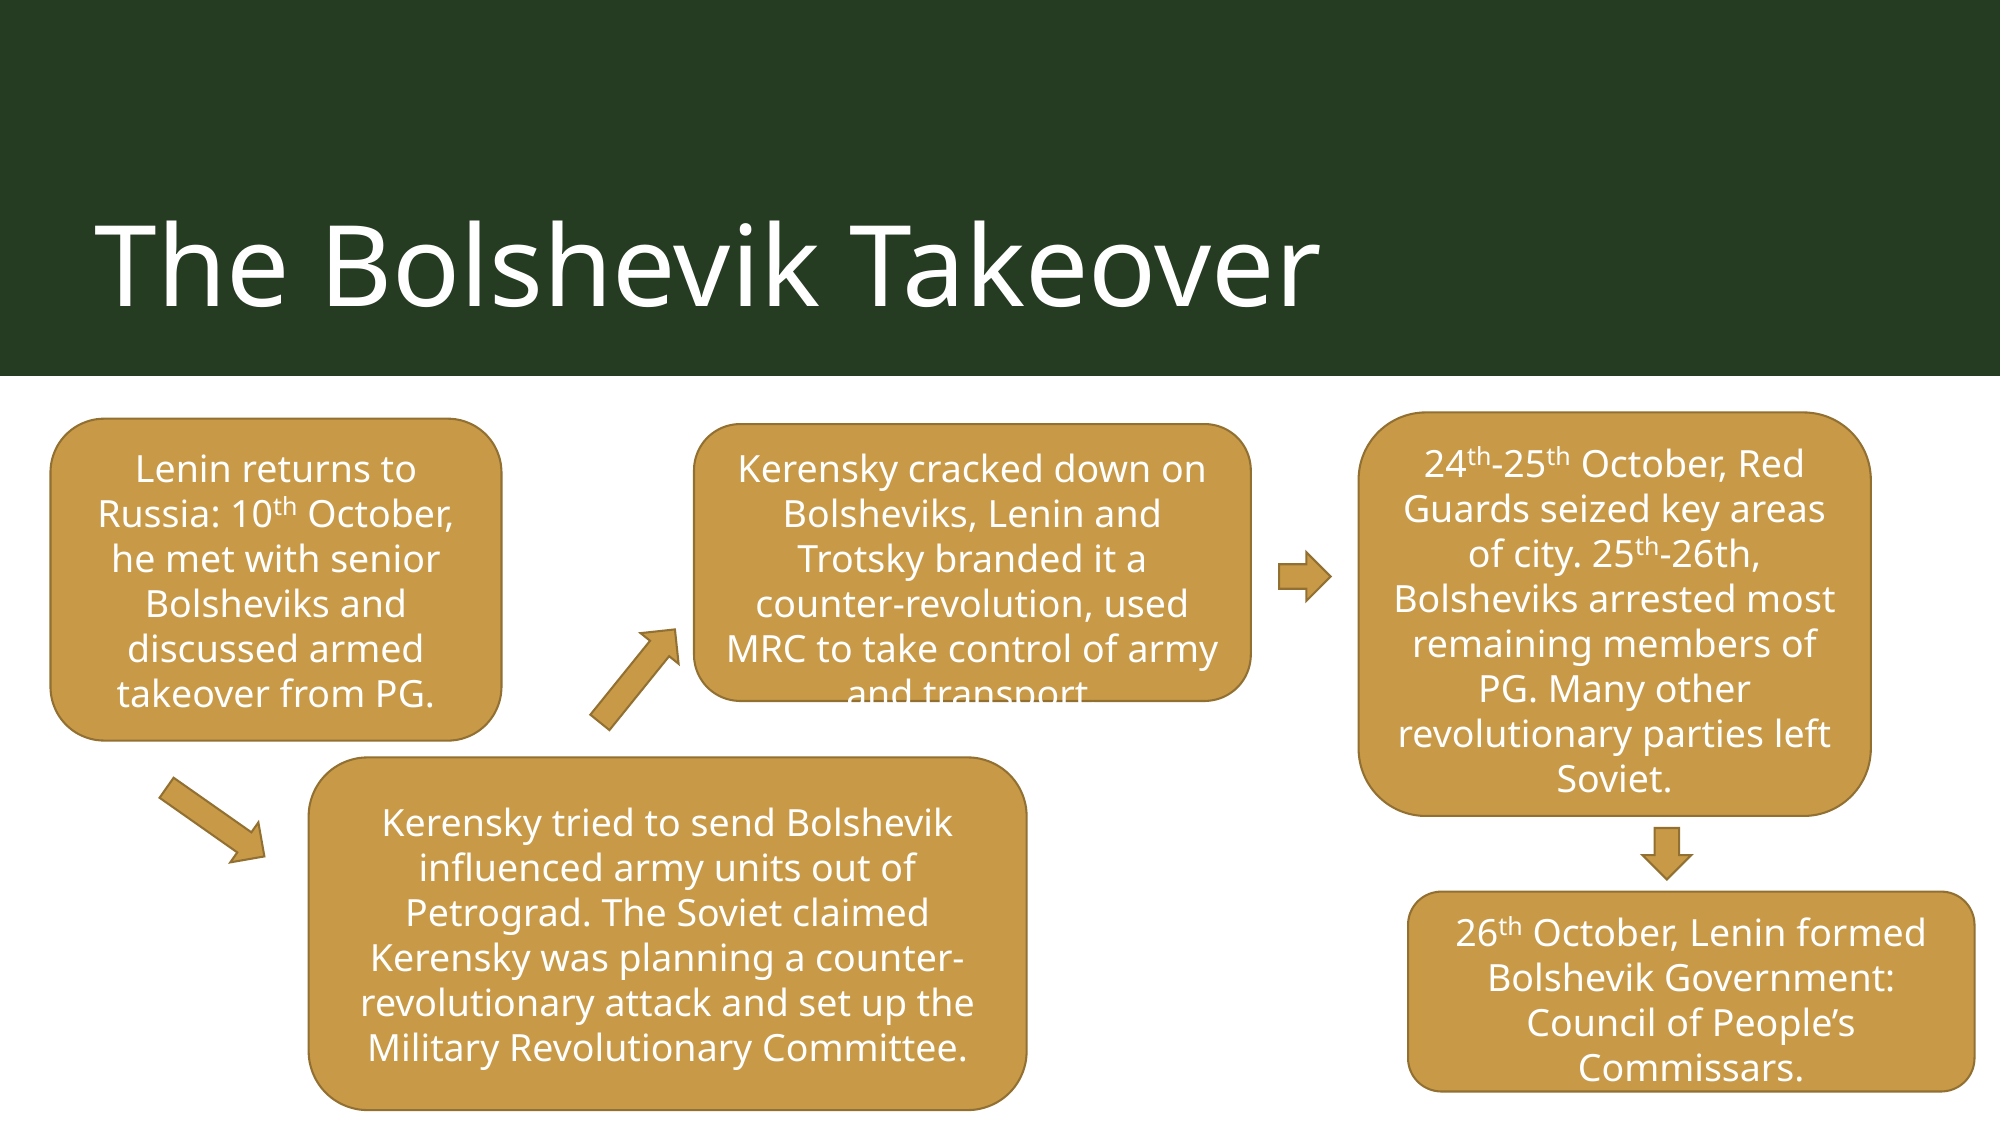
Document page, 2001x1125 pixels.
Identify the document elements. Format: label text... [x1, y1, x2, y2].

text_box [590, 629, 679, 731]
text_box [1279, 552, 1331, 601]
text_box [159, 777, 265, 863]
text_box 24th-25th October, Red Guards seized key areas of city. 25th-26th, Bolsheviks arrested most remaining members of PG. Many other revolutionary parties left Soviet. [1358, 412, 1871, 816]
title The Bolshevik Takeover [79, 59, 1863, 337]
text_box Kerensky tried to send Bolshevik influenced army units out of Petrograd. The Soviet claimed Kerensky was planning a counter-revolutionary attack and set up the Military Revolutionary Committee. [308, 757, 1027, 1111]
text_box 26th October, Lenin formed Bolshevik Government: Council of People’s Commissars. [1408, 891, 1975, 1092]
text_box [1642, 828, 1692, 880]
text_box Kerensky cracked down on Bolsheviks, Lenin and Trotsky branded it a counter-revolution, used MRC to take control of army and transport. [694, 424, 1251, 701]
text_box Lenin returns to Russia: 10th October, he met with senior Bolsheviks and discussed armed takeover from PG. [50, 418, 502, 741]
